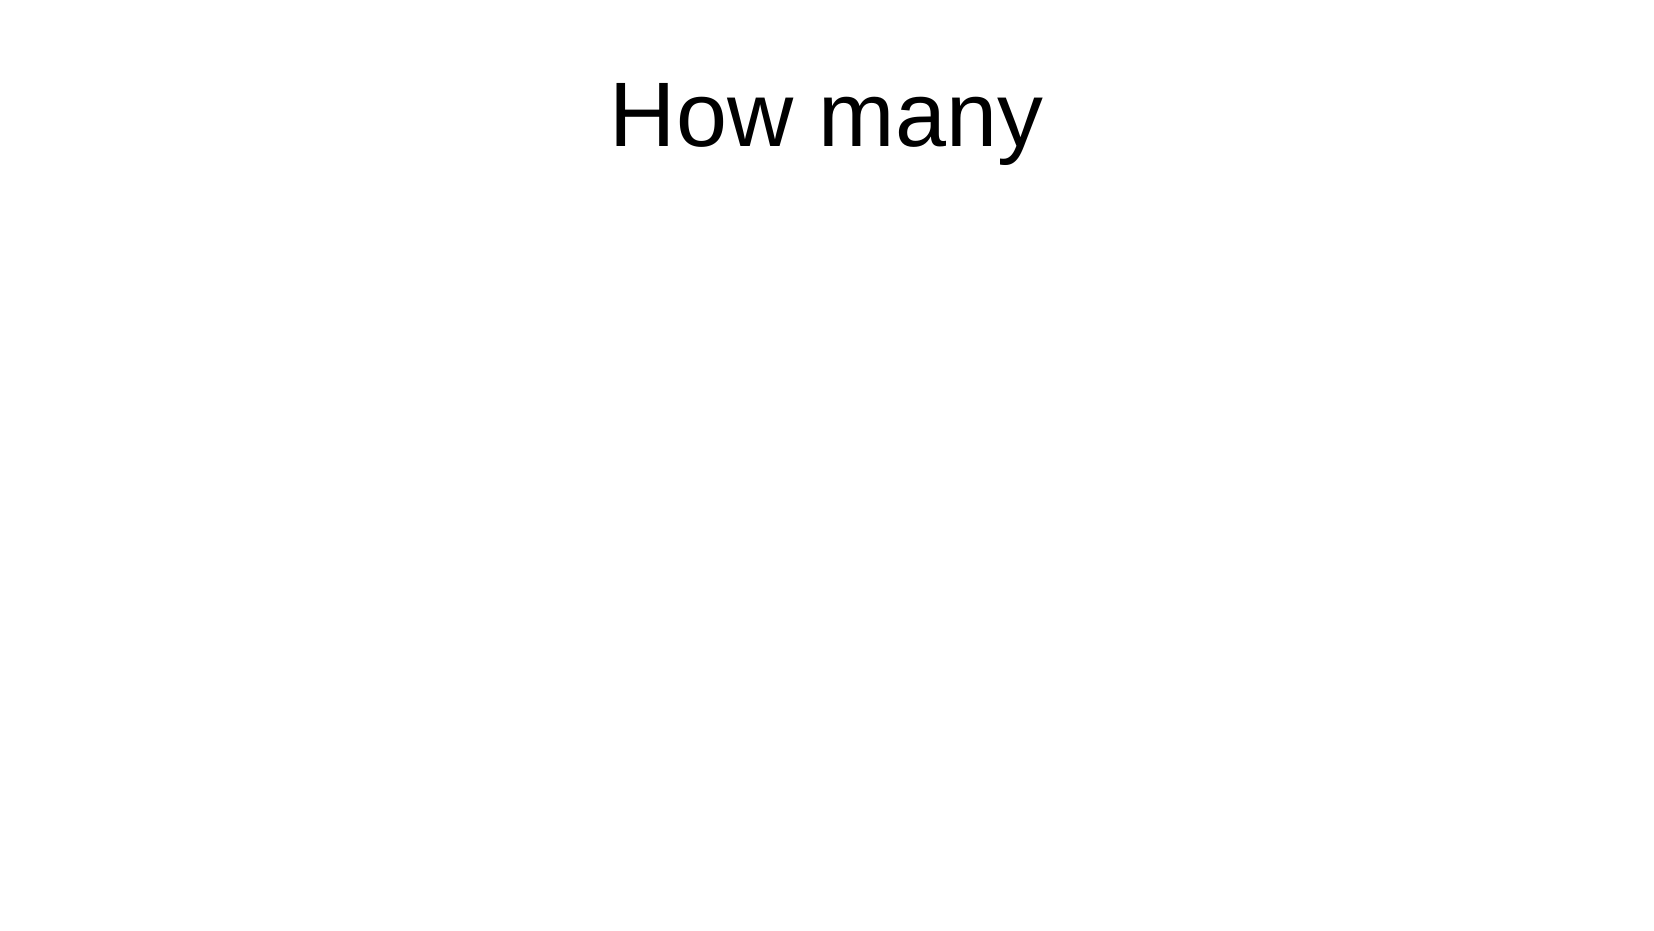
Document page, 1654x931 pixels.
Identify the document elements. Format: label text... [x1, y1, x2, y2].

title How many [82, 37, 1571, 193]
